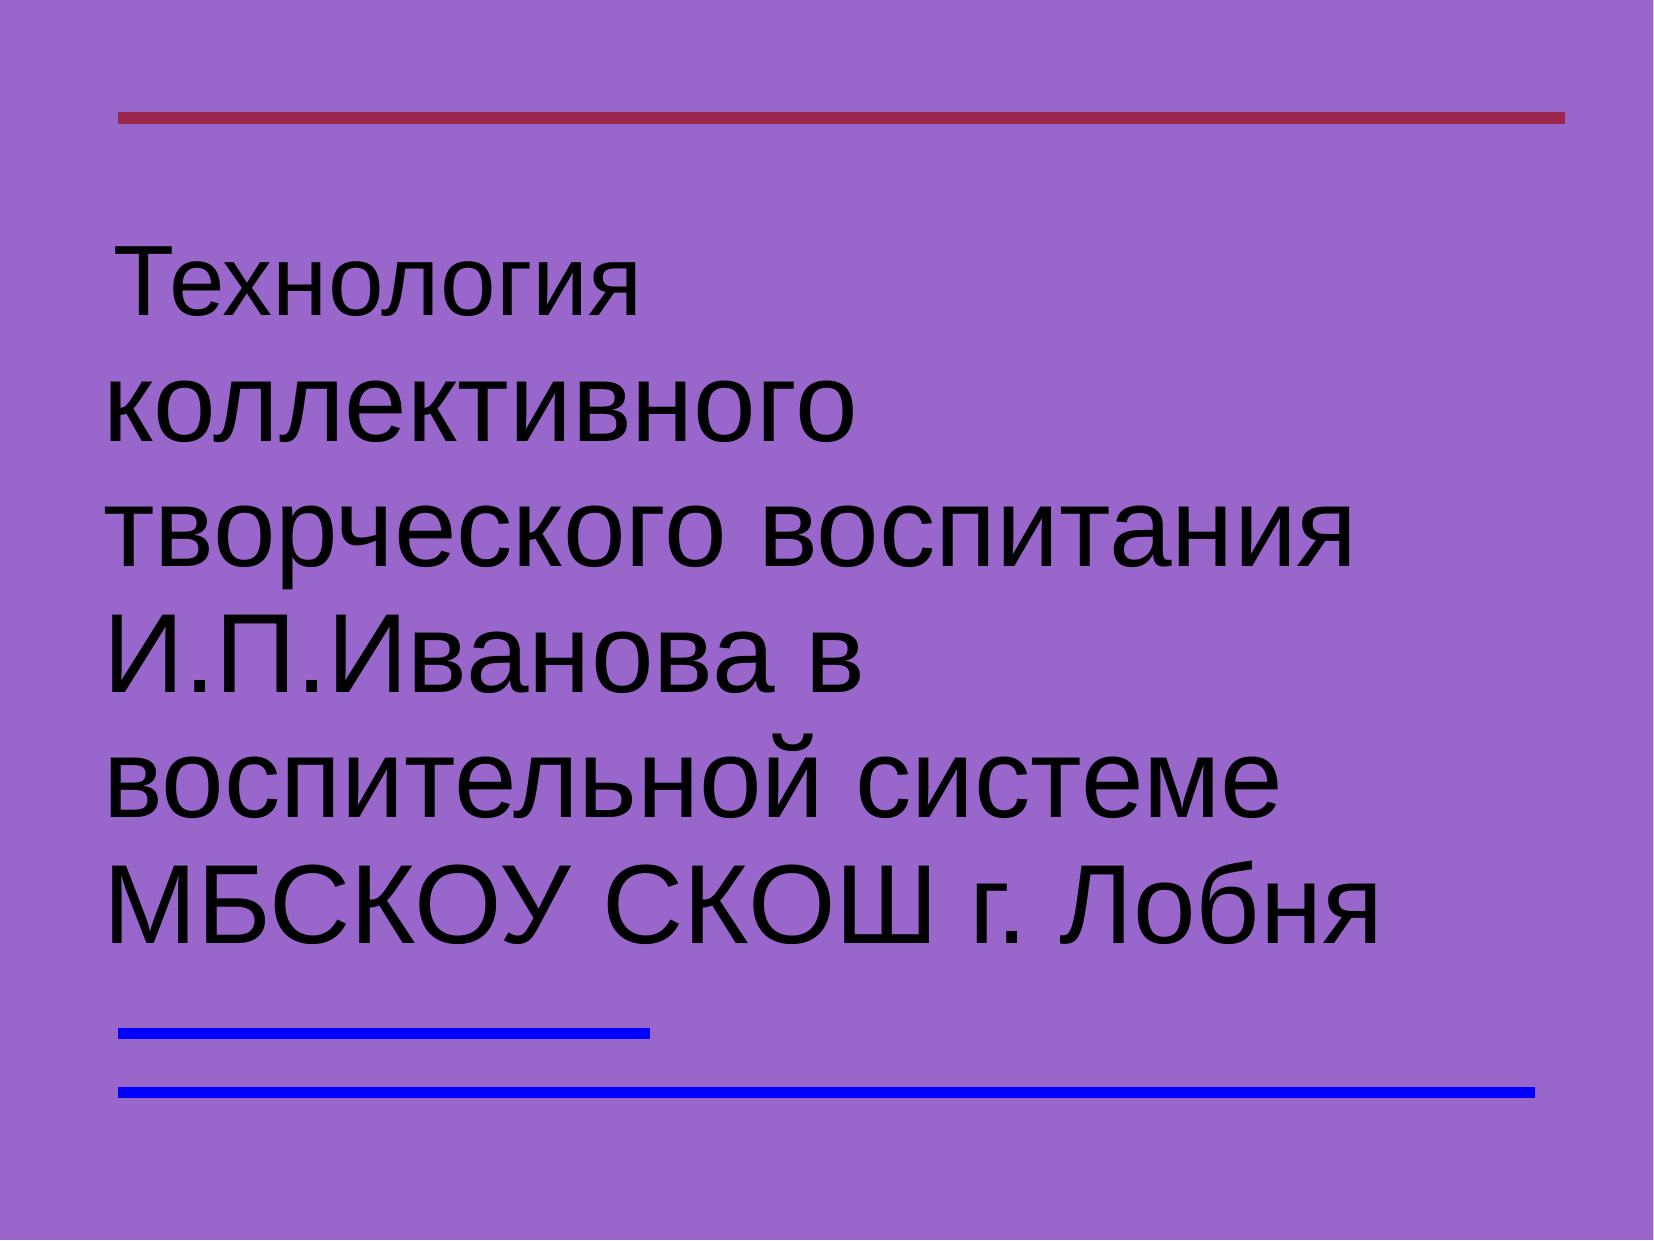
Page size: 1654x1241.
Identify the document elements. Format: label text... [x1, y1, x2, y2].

text_box Технология коллективного творческого воспитания И.П.Иванова в воспительной системе МБСКОУ СКОШ г. Лобня [88, 206, 1413, 975]
